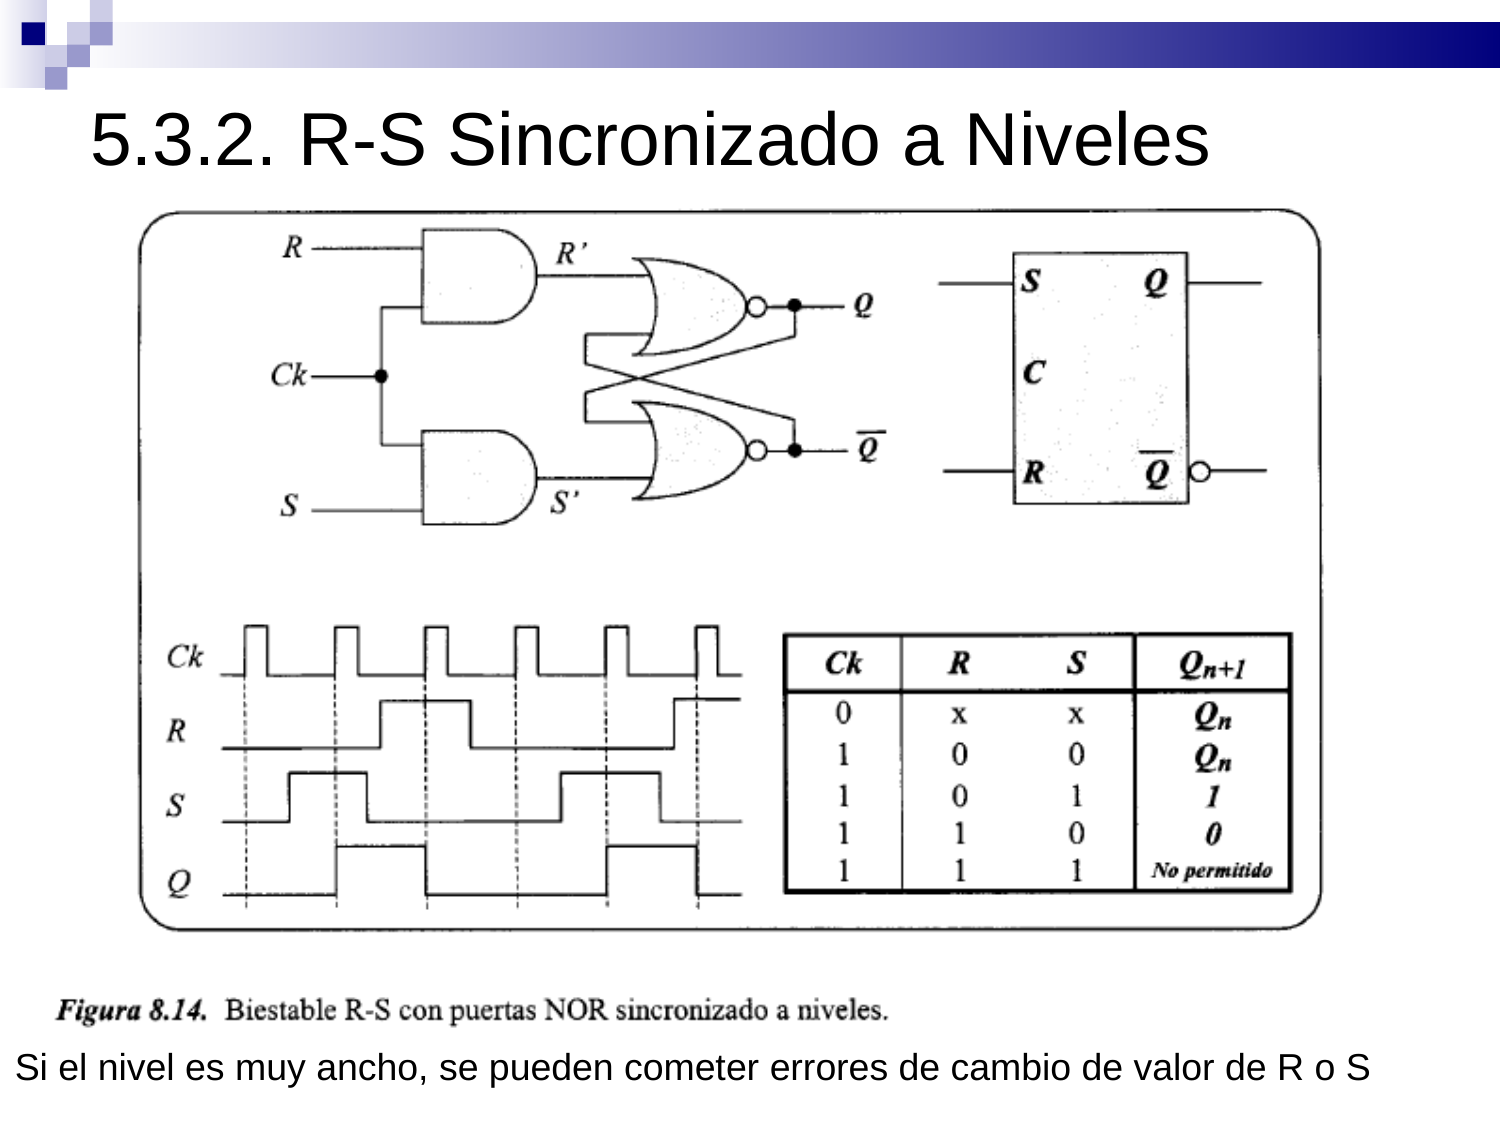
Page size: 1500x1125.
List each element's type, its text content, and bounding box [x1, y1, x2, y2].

picture [29, 196, 1386, 1034]
title 5.3.2. R-S Sincronizado a Niveles [75, 74, 1426, 197]
text_box Si el nivel es muy ancho, se pueden cometer errores de cambio de valor de R o S [0, 1034, 1500, 1096]
